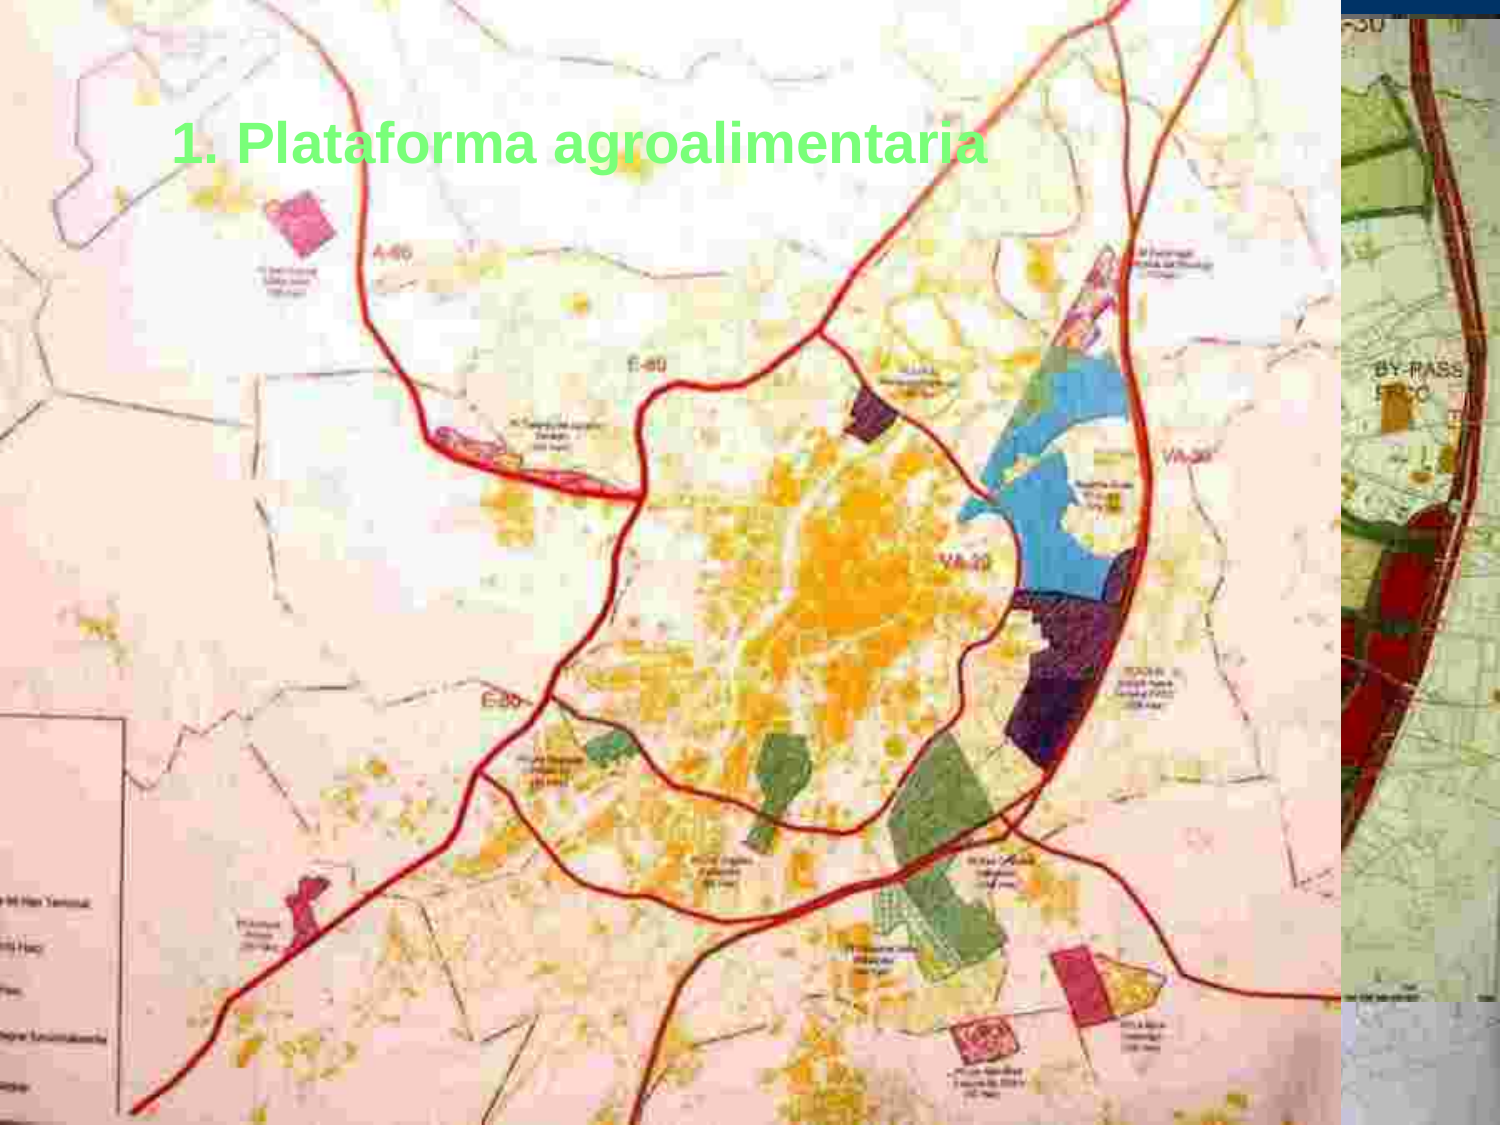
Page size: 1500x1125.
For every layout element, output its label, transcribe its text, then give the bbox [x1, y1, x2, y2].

text_box 1. Plataforma agroalimentaria [156, 98, 1020, 183]
picture [0, 0, 1500, 1125]
